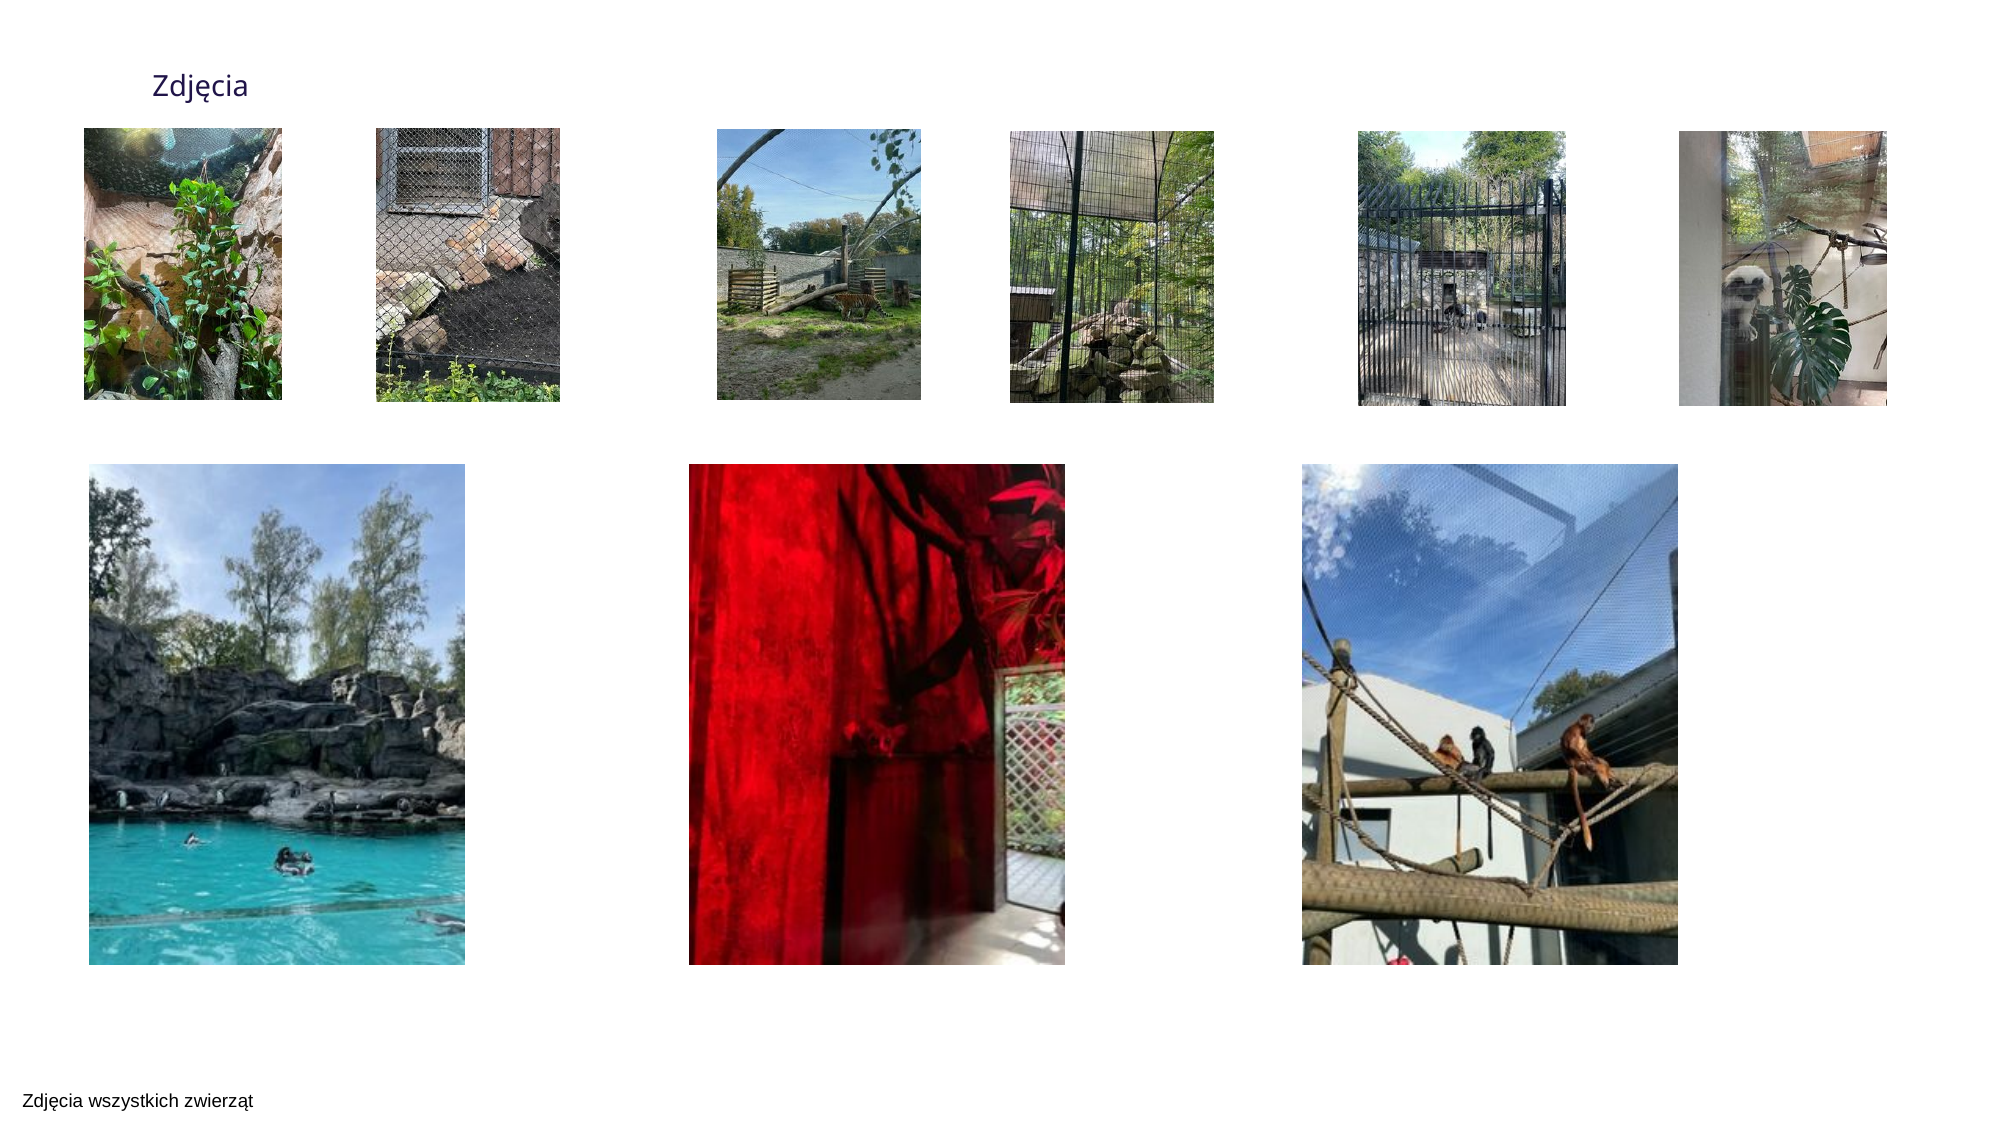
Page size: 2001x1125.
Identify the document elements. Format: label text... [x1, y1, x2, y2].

picture [1010, 131, 1214, 403]
picture [376, 128, 560, 402]
picture [717, 129, 921, 400]
picture [1358, 131, 1566, 406]
picture [89, 464, 465, 965]
title Zdjęcia [137, 59, 1863, 278]
picture [84, 128, 282, 400]
picture [689, 464, 1065, 965]
picture [1679, 131, 1887, 406]
picture [1302, 464, 1678, 965]
text_box Zdjęcia wszystkich zwierząt [7, 1081, 1209, 1120]
